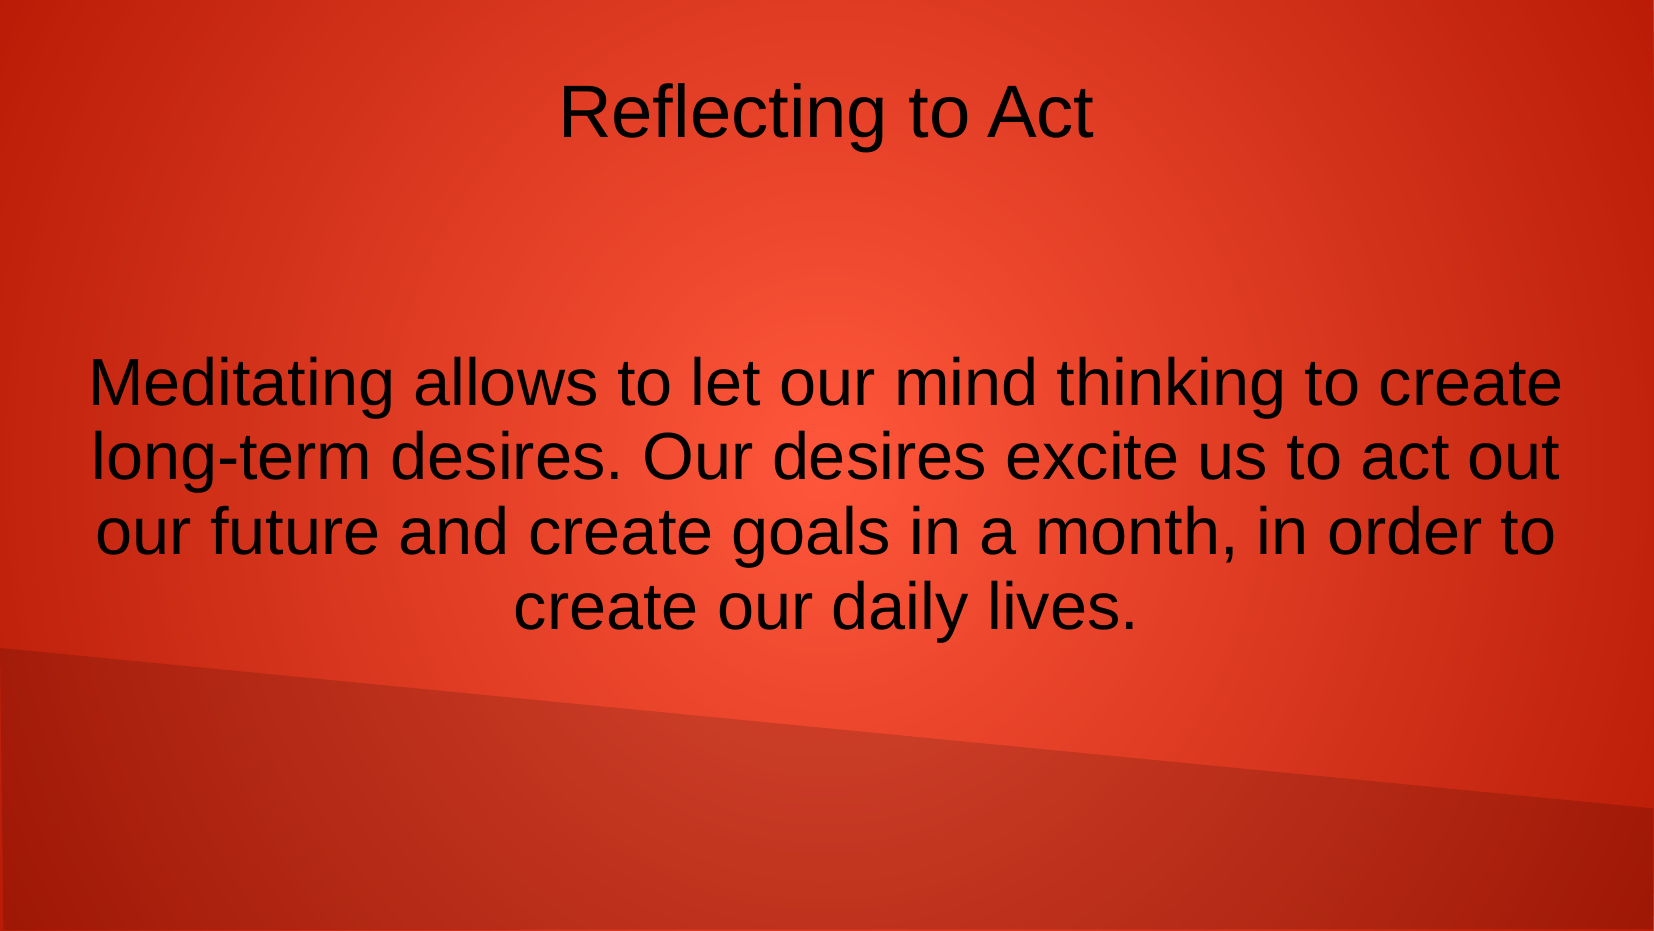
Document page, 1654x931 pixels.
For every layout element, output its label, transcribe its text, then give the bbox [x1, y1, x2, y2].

subtitle Meditating allows to let our mind thinking to create long-term desires. Our desires excite us to act out our future and create goals in a month, in order to create our daily lives. [82, 224, 1571, 764]
title Reflecting to Act [82, 35, 1571, 189]
